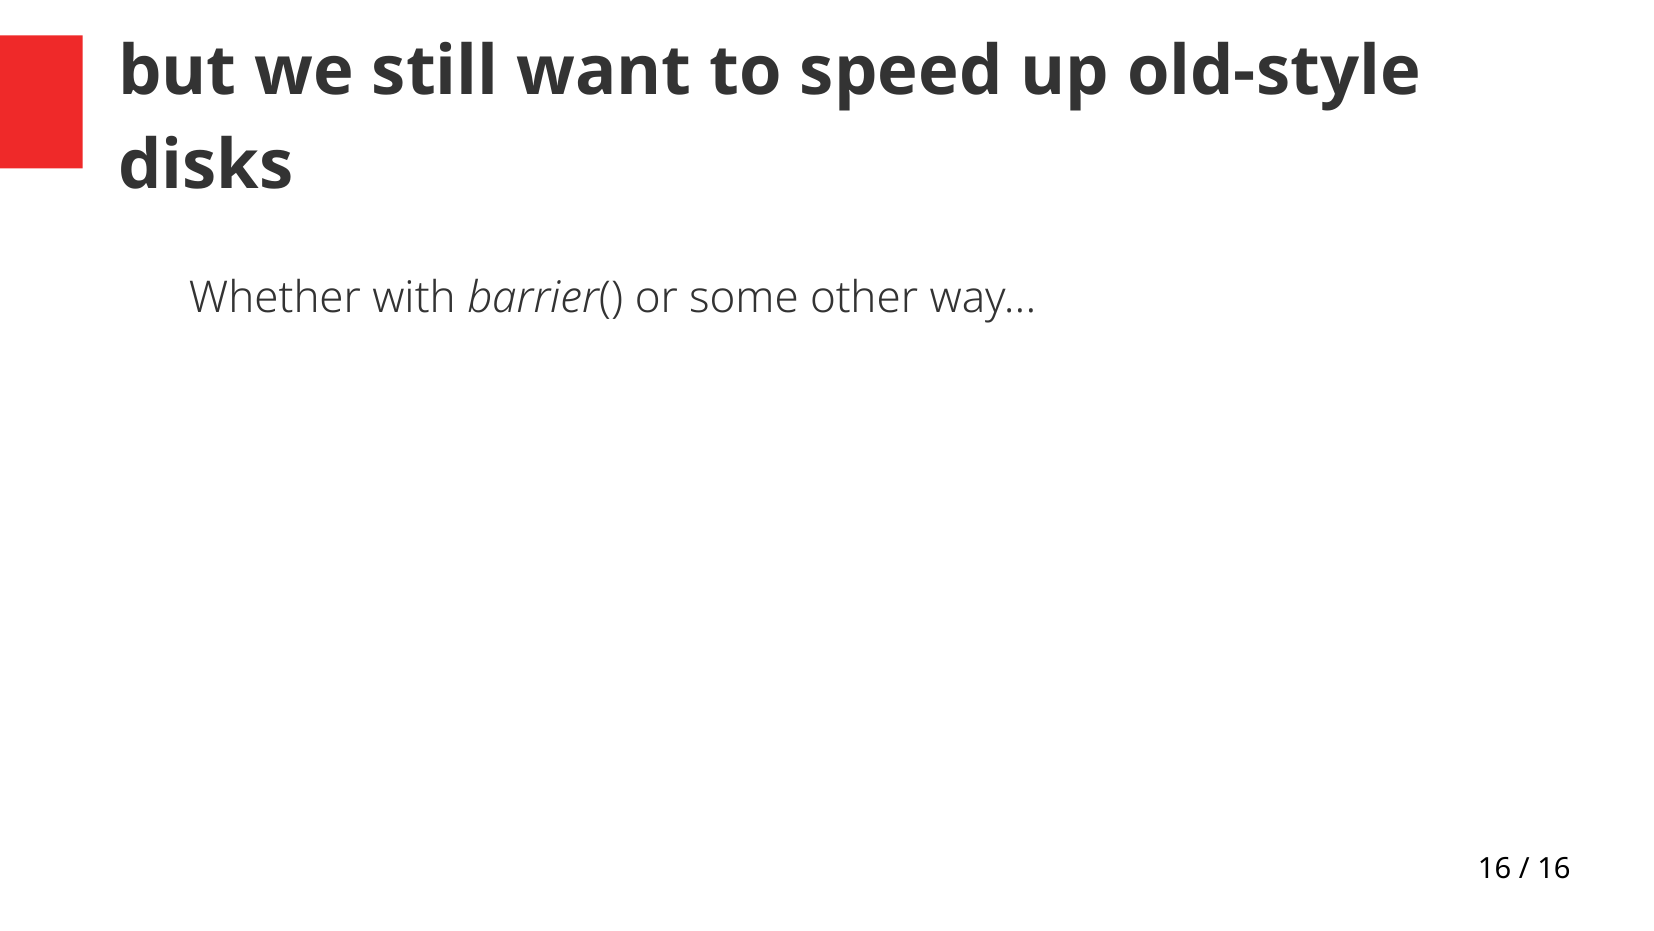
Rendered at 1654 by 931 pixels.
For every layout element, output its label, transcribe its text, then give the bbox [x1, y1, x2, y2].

list Whether with barrier() or some other way... [118, 265, 1536, 806]
title but we still want to speed up old-style disks [118, 37, 1571, 193]
